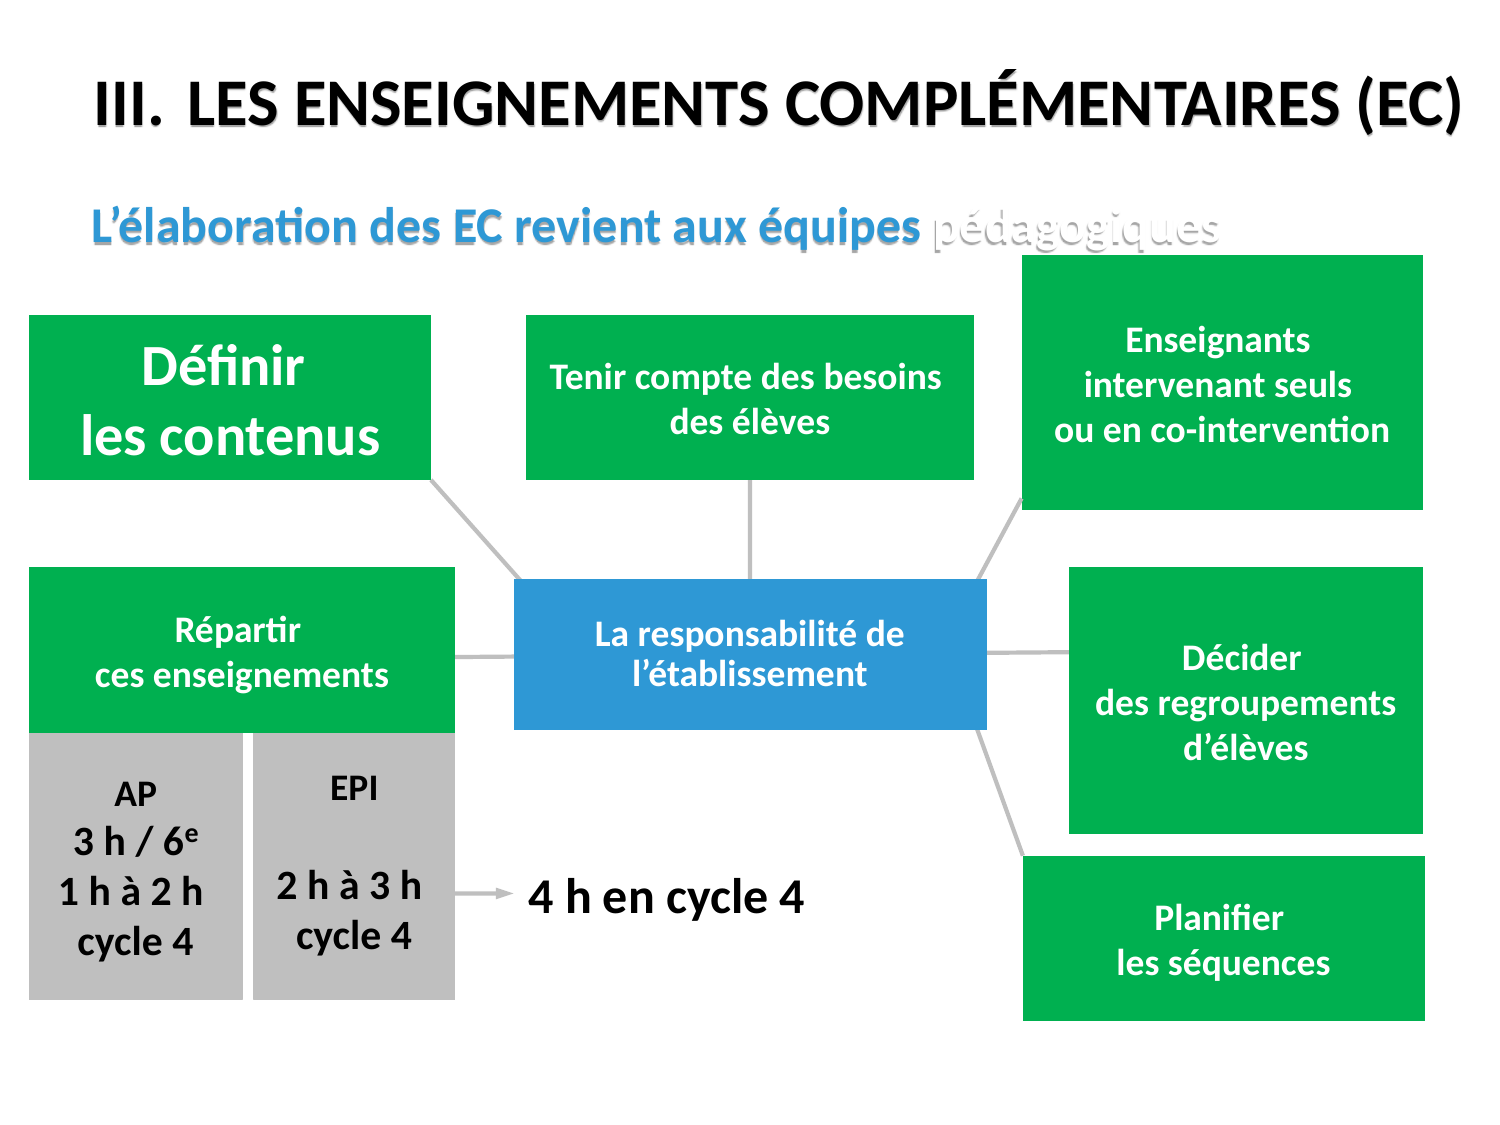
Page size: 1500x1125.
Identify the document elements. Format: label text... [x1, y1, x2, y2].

text_box 4 h en cycle 4 [513, 855, 823, 932]
text_box AP 3 h / 6e 1 h à 2 h cycle 4 [29, 733, 242, 1000]
text_box Planifier les séquences [1023, 856, 1425, 1021]
text_box Décider des regroupements d’élèves [1069, 567, 1423, 834]
text_box EPI 2 h à 3 h cycle 4 [254, 733, 455, 1000]
list L’élaboration des EC revient aux équipes pédagogiques [76, 184, 1447, 315]
title LES ENSEIGNEMENTS COMPLÉMENTAIRES (EC) [75, 45, 1500, 233]
text_box Répartir ces enseignements [29, 567, 455, 733]
text_box Définir les contenus [29, 315, 431, 480]
text_box Enseignants intervenant seuls ou en co-intervention [1022, 315, 1423, 510]
text_box La responsabilité de l’établissement [514, 579, 987, 730]
text_box Tenir compte des besoins des élèves [526, 315, 974, 480]
